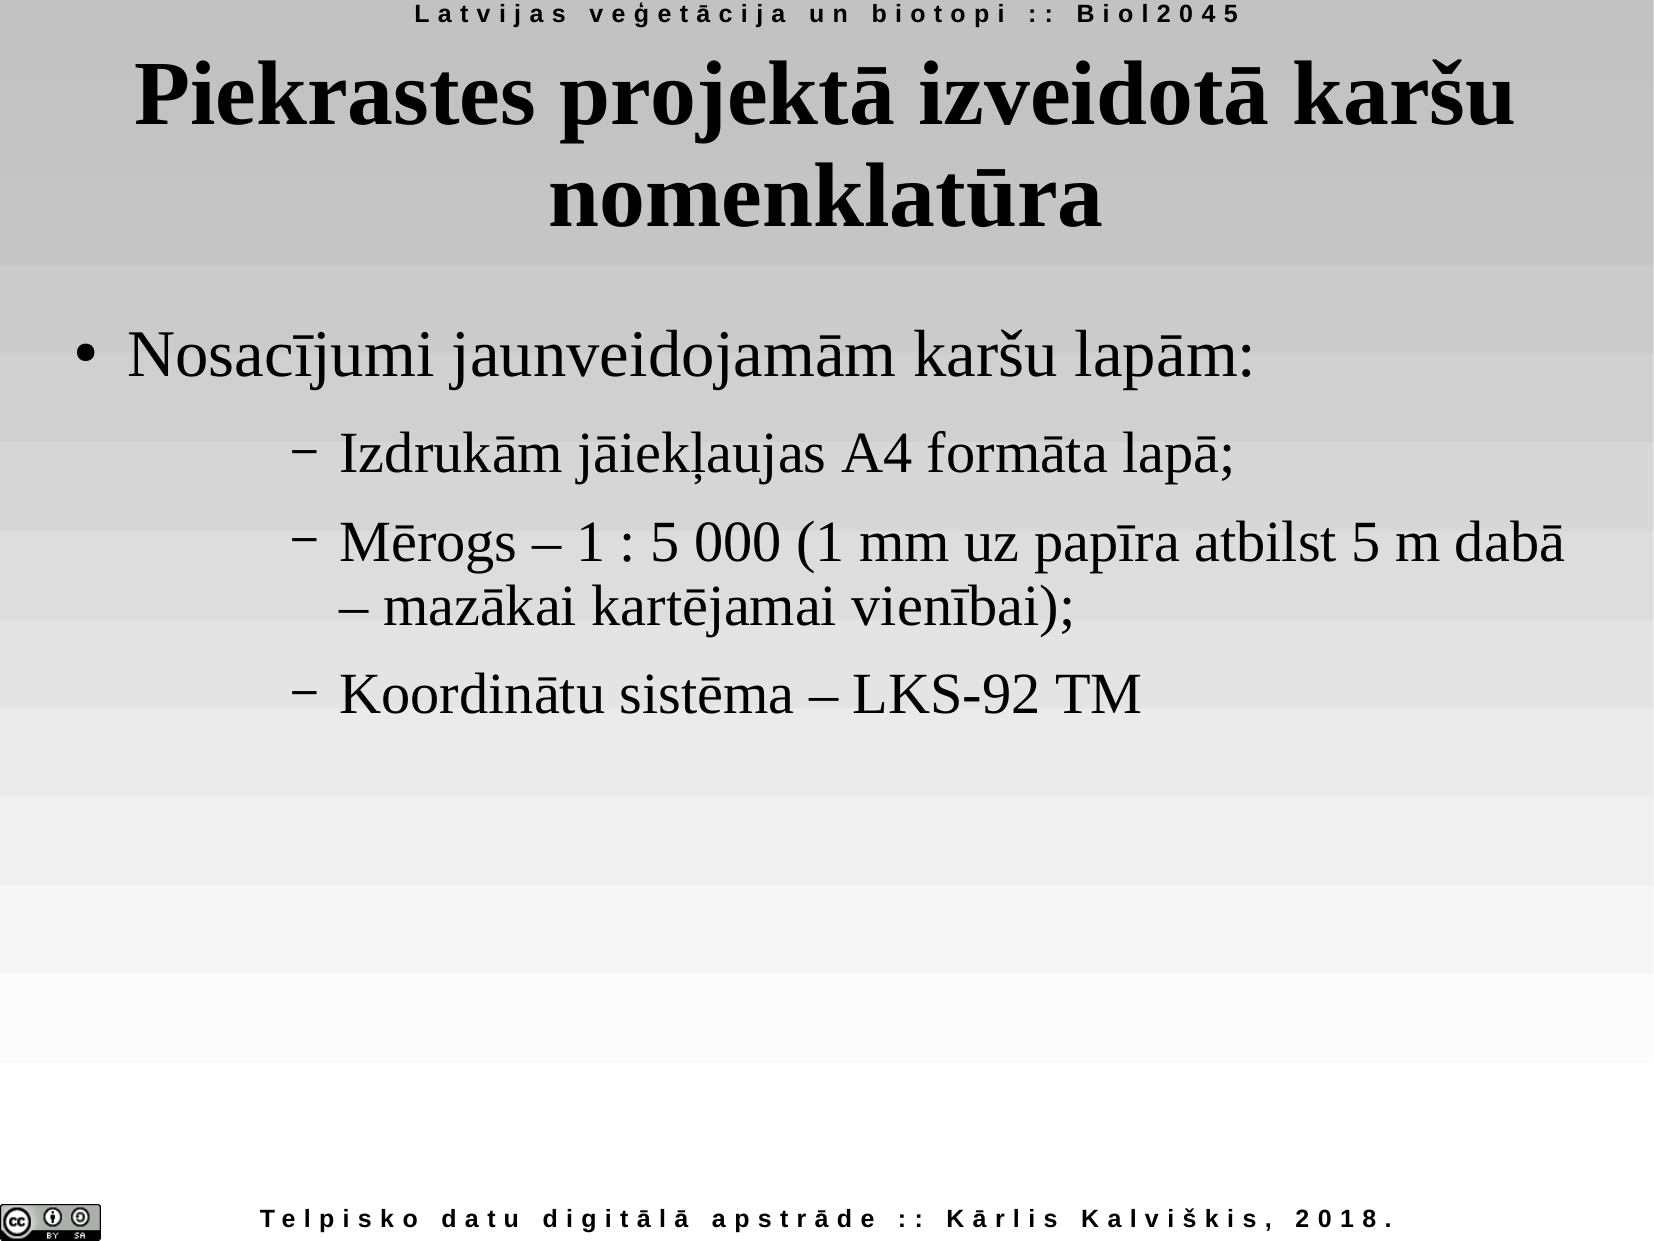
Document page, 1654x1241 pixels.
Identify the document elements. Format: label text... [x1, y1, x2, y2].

title Piekrastes projektā izveidotā karšu nomenklatūra [0, 1, 1654, 287]
list Nosacījumi jaunveidojamām karšu lapām: Izdrukām jāiekļaujas A4 formāta lapā; Mērogs – 1 : 5 000 (1 mm uz papīra atbilst 5 m dabā – mazākai kartējamai vienībai); Koordinātu sistēma – LKS-92 TM [56, 317, 1600, 1175]
picture [0, 287, 1654, 1241]
